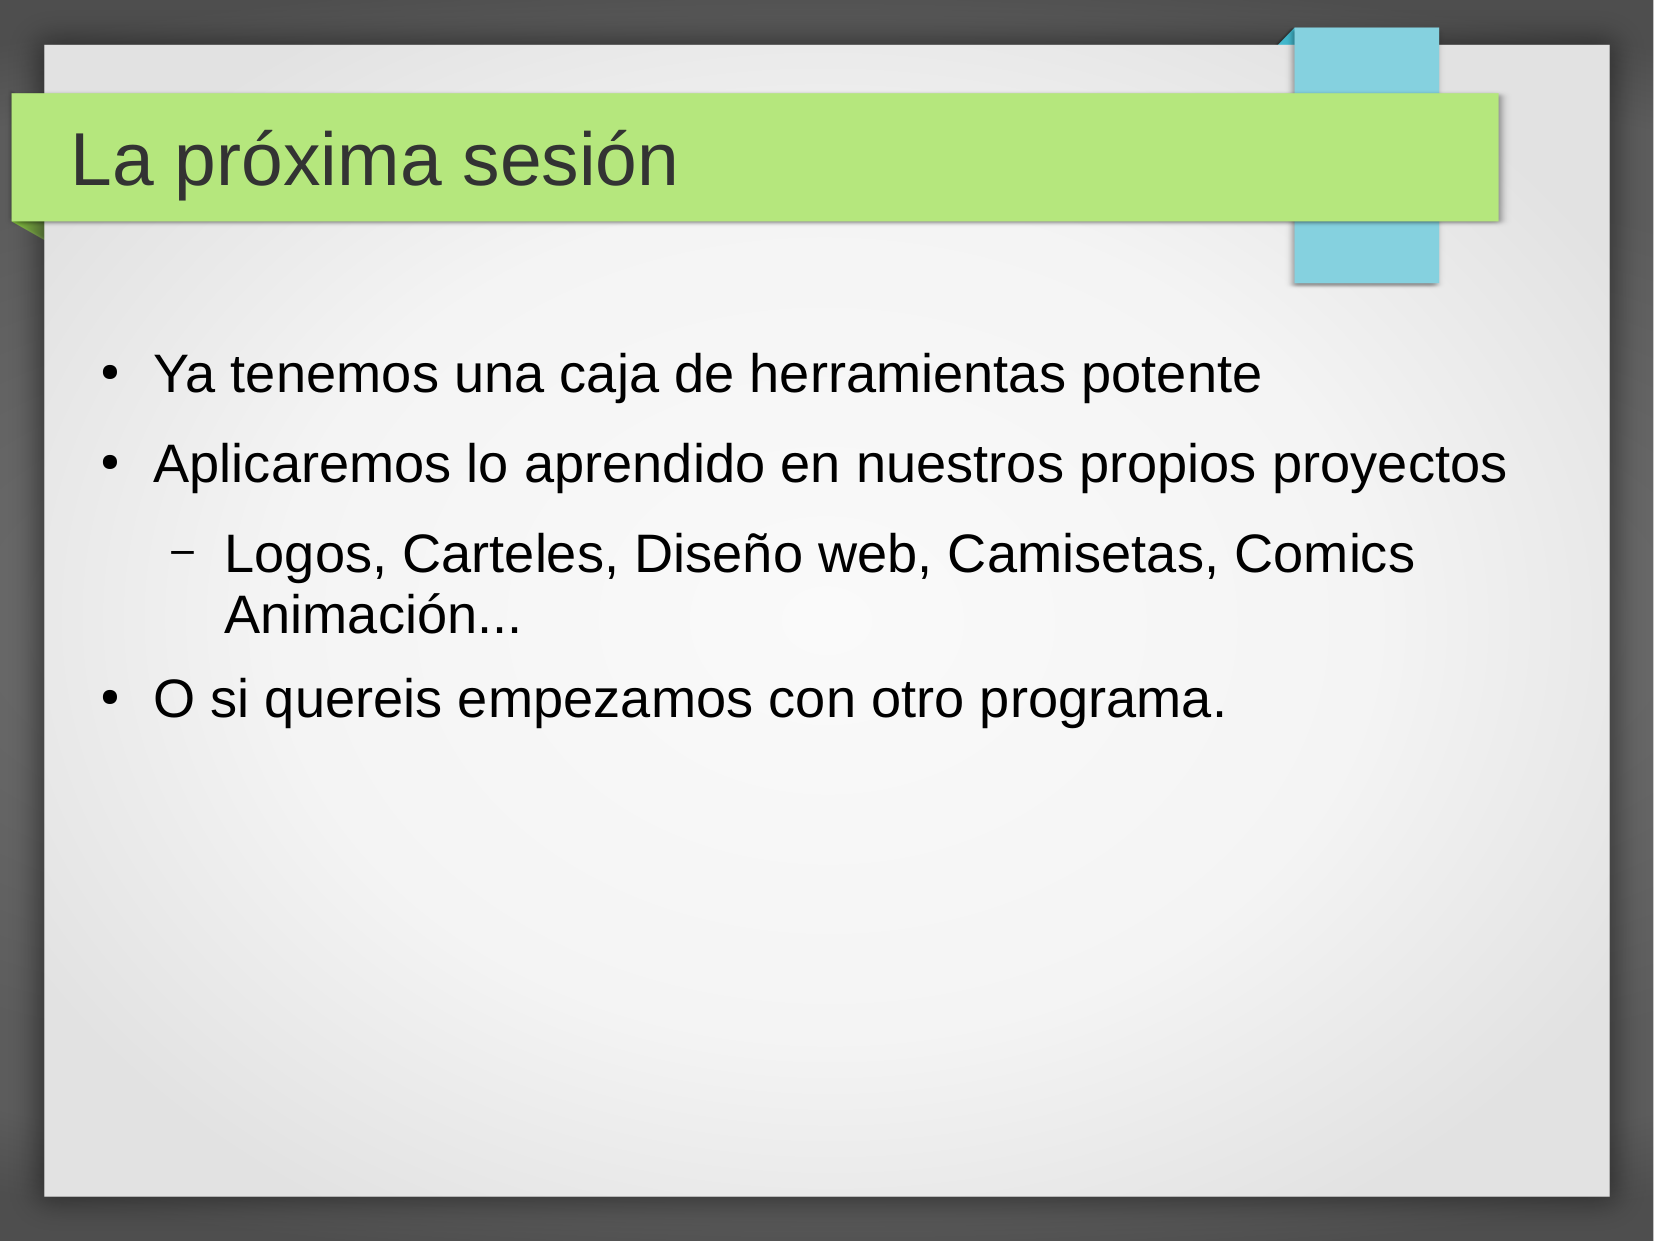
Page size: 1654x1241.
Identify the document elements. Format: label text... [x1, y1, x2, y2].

title La próxima sesión [70, 106, 1229, 213]
list Ya tenemos una caja de herramientas potente Aplicaremos lo aprendido en nuestros propios proyectos Logos, Carteles, Diseño web, Camisetas, Comics Animación... O si quereis empezamos con otro programa. [82, 343, 1538, 1063]
picture [0, 0, 1654, 1241]
